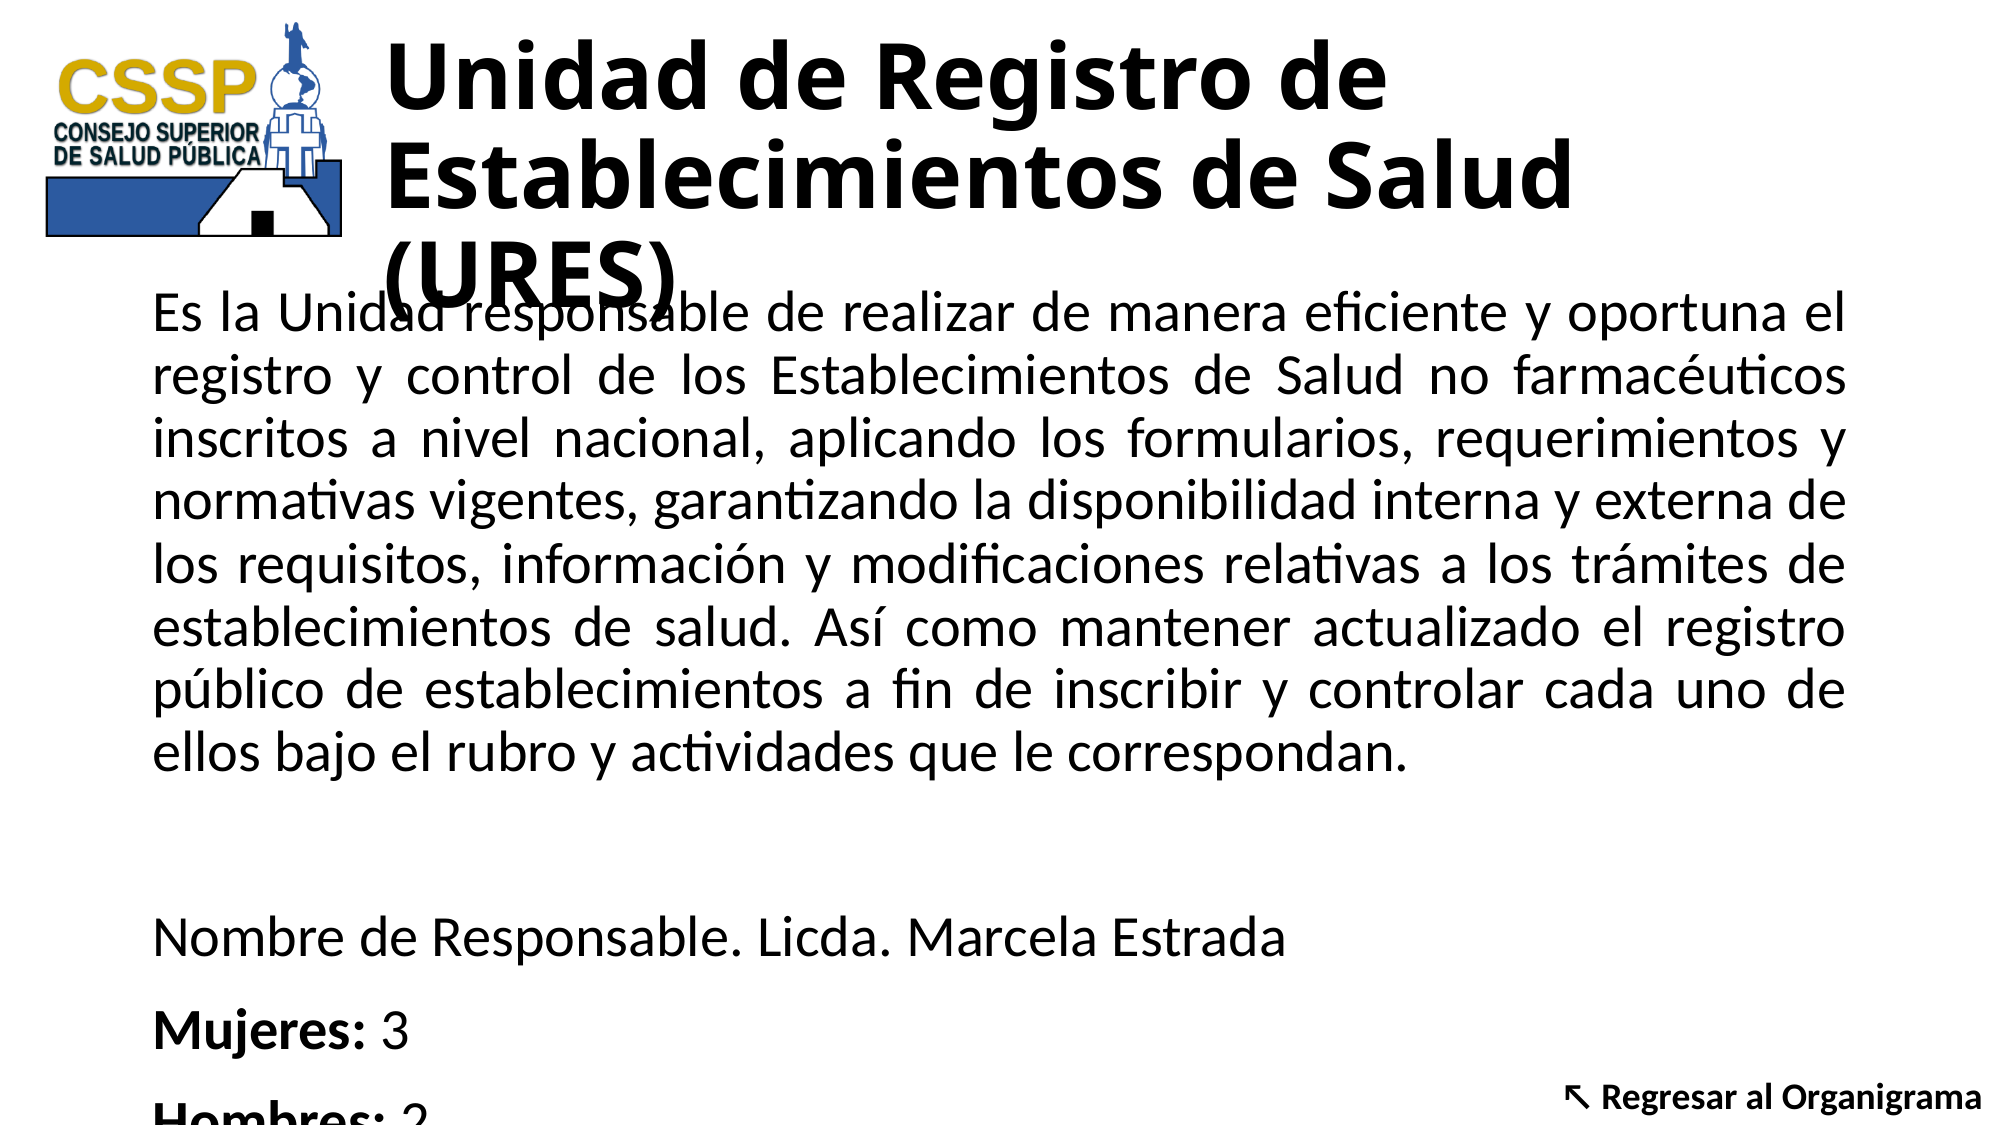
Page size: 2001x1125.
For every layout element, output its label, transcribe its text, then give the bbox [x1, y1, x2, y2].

text_box ↖ Regresar al Organigrama [1546, 1064, 1999, 1125]
list Es la Unidad responsable de realizar de manera eficiente y oportuna el registro y control de los Establecimientos de Salud no farmacéuticos inscritos a nivel nacional, aplicando los formularios, requerimientos y normativas vigentes, garantizando la disponibilidad interna y externa de los requisitos, información y modificaciones relativas a los trámites de establecimientos de salud. Así como mantener actualizado el registro público de establecimientos a fin de inscribir y controlar cada uno de ellos bajo el rubro y actividades que le correspondan. Nombre de Responsable. Licda. Marcela Estrada Mujeres: 3 Hombres: 2 Total de empleados: 5 [137, 273, 1863, 1066]
picture [44, 22, 342, 237]
title Unidad de Registro de Establecimientos de Salud (URES) [368, 22, 1863, 241]
